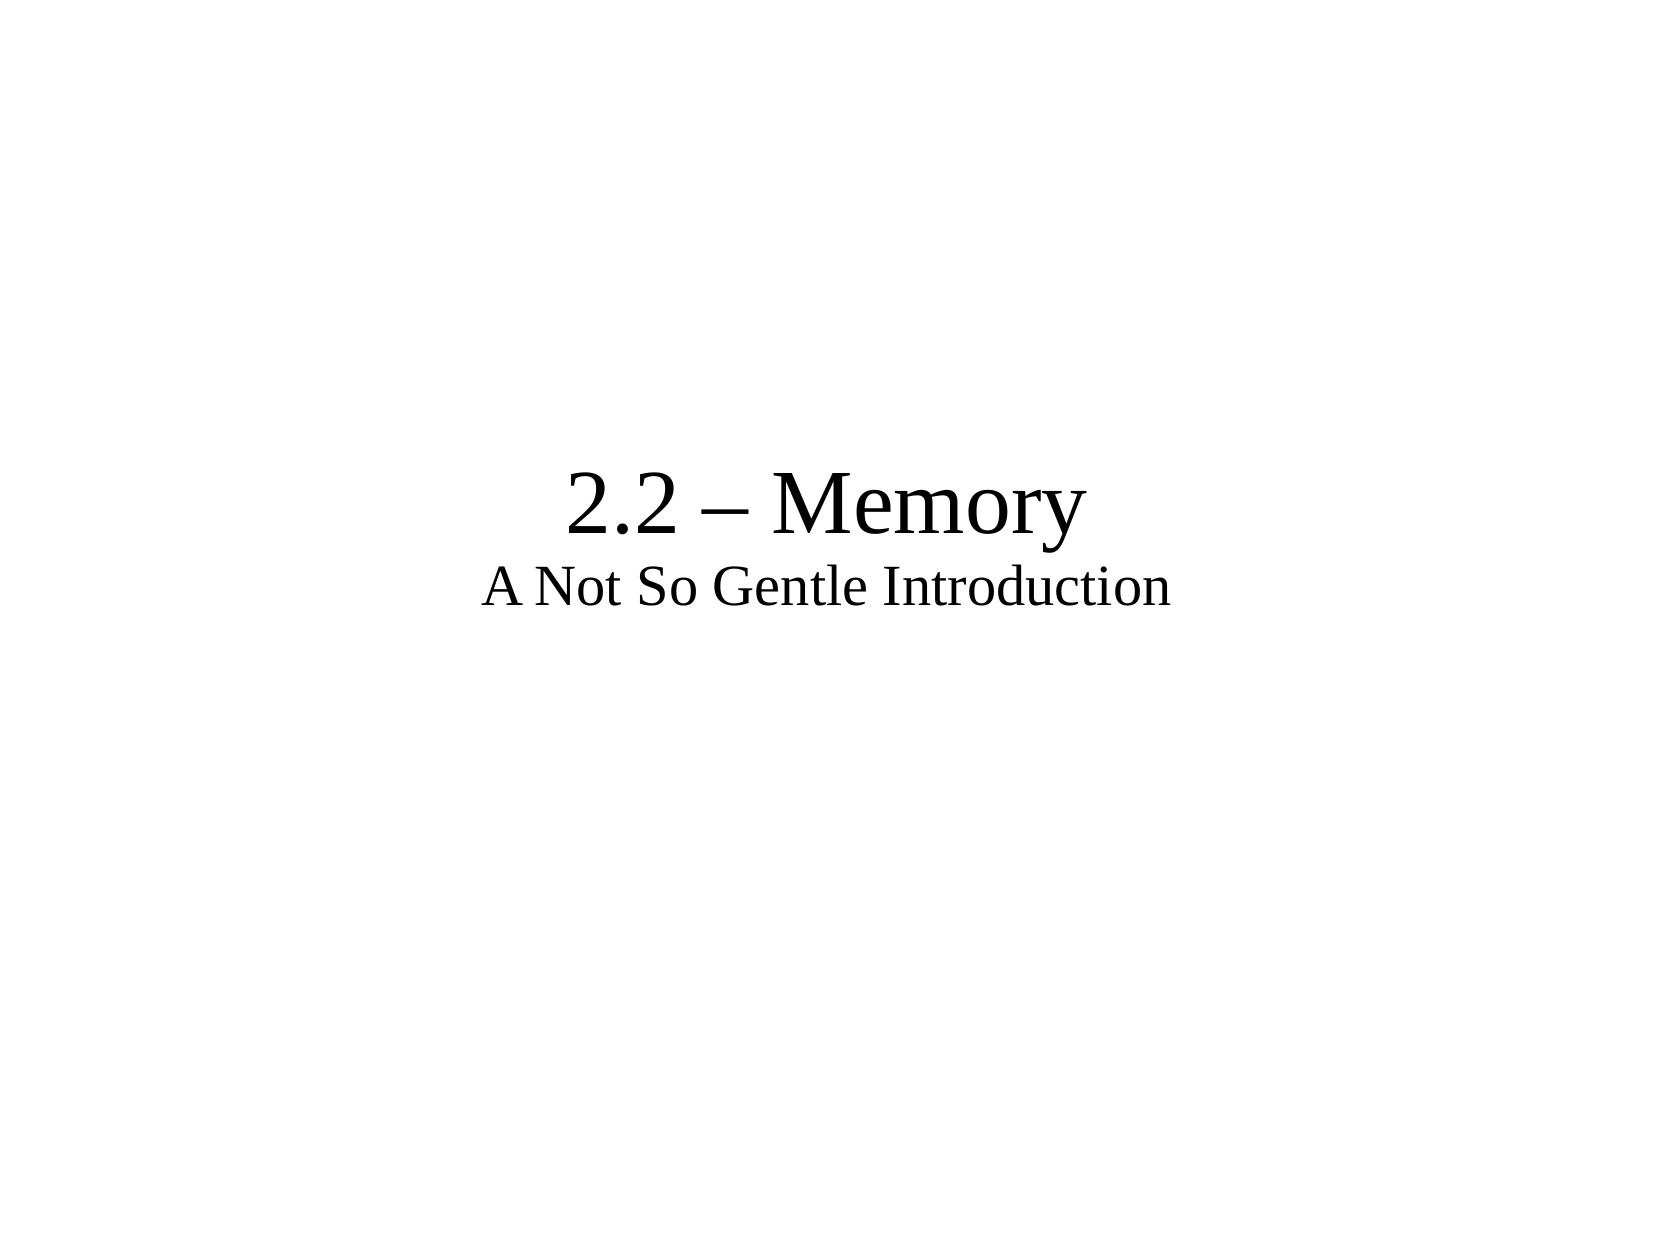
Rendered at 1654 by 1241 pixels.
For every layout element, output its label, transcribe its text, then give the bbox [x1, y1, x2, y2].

subtitle 2.2 – Memory A Not So Gentle Introduction [82, 290, 1571, 781]
